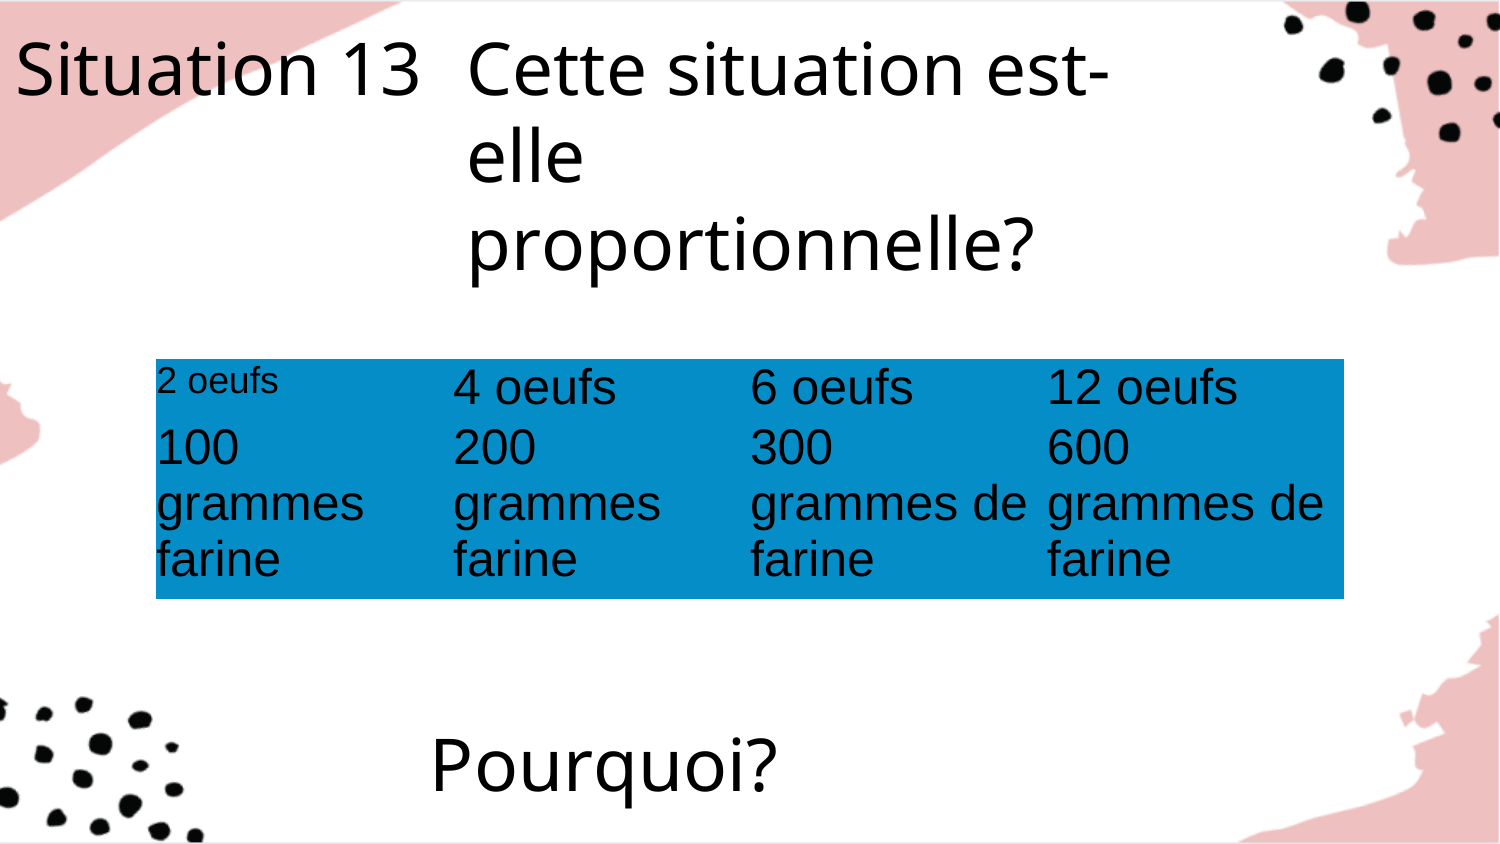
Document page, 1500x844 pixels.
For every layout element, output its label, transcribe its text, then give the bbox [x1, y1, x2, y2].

table_cell 200 grammes farine [453, 419, 750, 599]
text_box Pourquoi? [414, 703, 1112, 823]
text_box Situation 13 [0, 7, 697, 127]
table_cell 100 grammes farine [156, 419, 453, 599]
table_header 12 oeufs [1047, 359, 1344, 419]
text_box Cette situation est-elle proportionnelle? [697, 7, 1148, 127]
table_header 2 oeufs [156, 359, 453, 419]
picture [0, 0, 1500, 844]
table_header 6 oeufs [750, 359, 1047, 419]
table_header 4 oeufs [453, 359, 750, 419]
table_cell 300 grammes de farine [750, 419, 1047, 599]
table_cell 600 grammes de farine [1047, 419, 1344, 599]
